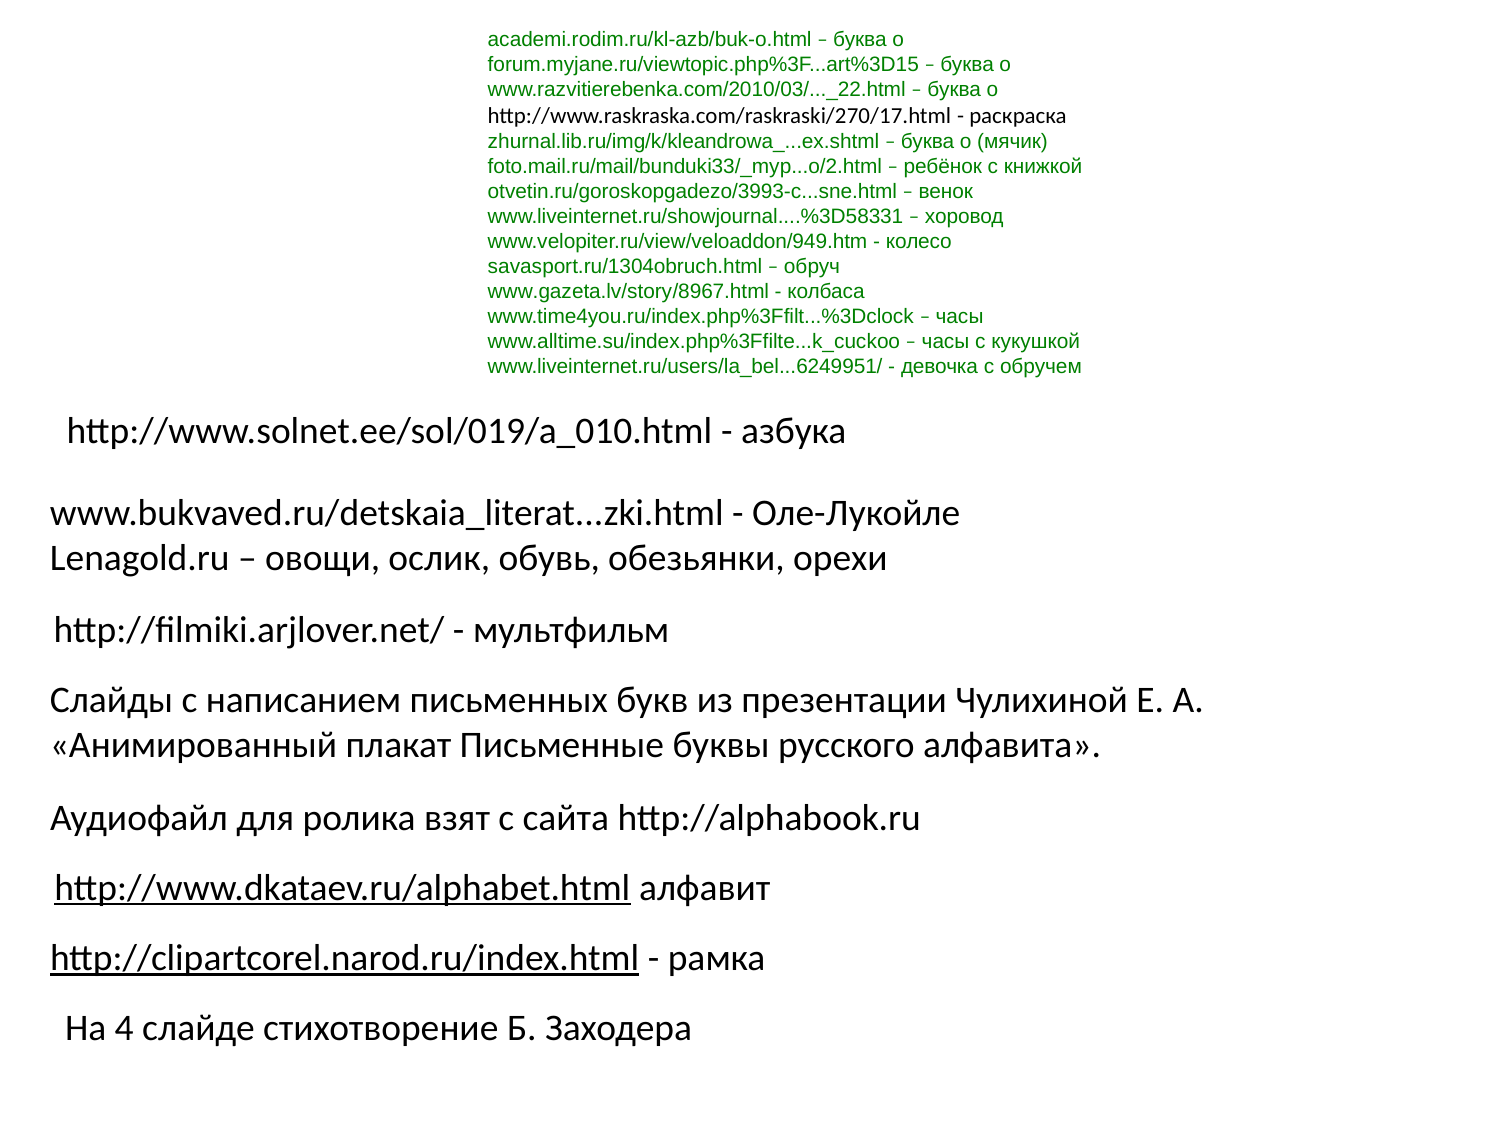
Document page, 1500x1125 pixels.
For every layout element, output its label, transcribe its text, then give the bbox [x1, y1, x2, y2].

text_box На 4 слайде стихотворение Б. Заходера [50, 996, 708, 1056]
text_box http://www.dkataev.ru/alphabet.html алфавит [39, 855, 786, 916]
text_box academi.rodim.ru/kl-azb/buk-o.html – буква о forum.myjane.ru/viewtopic.php%3F...art%3D15 – буква о www.razvitierebenka.com/2010/03/..._22.html – буква о http://www.raskraska.com/raskraski/270/17.html - раскраска zhurnal.lib.ru/img/k/kleandrowa_...ex.shtml – буква о (мячик) foto.mail.ru/mail/bunduki33/_myp...o/2.html – ребёнок с книжкой otvetin.ru/goroskopgadezo/3993-c...sne.html – венок www.liveinternet.ru/showjournal....%3D58331 – хоровод www.velopiter.ru/view/veloaddon/949.htm - колесо savasport.ru/1304obruch.html – обруч www.gazeta.lv/story/8967.html - колбаса www.time4you.ru/index.php%3Ffilt...%3Dclock – часы www.alltime.su/index.php%3Ffilte...k_cuckoo – часы с кукушкой www.liveinternet.ru/users/la_bel...6249951/ - девочка с обручем [472, 17, 1098, 386]
text_box http://clipartcorel.narod.ru/index.html - рамка [35, 925, 1137, 986]
text_box http://filmiki.arjlover.net/ - мультфильм [39, 597, 685, 658]
text_box Аудиофайл для ролика взят с сайта http://alphabook.ru [35, 785, 1395, 845]
text_box Слайды с написанием письменных букв из презентации Чулихиной Е. А. «Анимированный плакат Письменные буквы русского алфавита». [35, 667, 1430, 773]
text_box http://www.solnet.ee/sol/019/a_010.html - азбука [51, 398, 862, 459]
text_box www.bukvaved.ru/detskaia_literat...zki.html - Оле-Лукойле Lenagold.ru – овощи, ослик, обувь, обезьянки, орехи [35, 480, 1090, 631]
